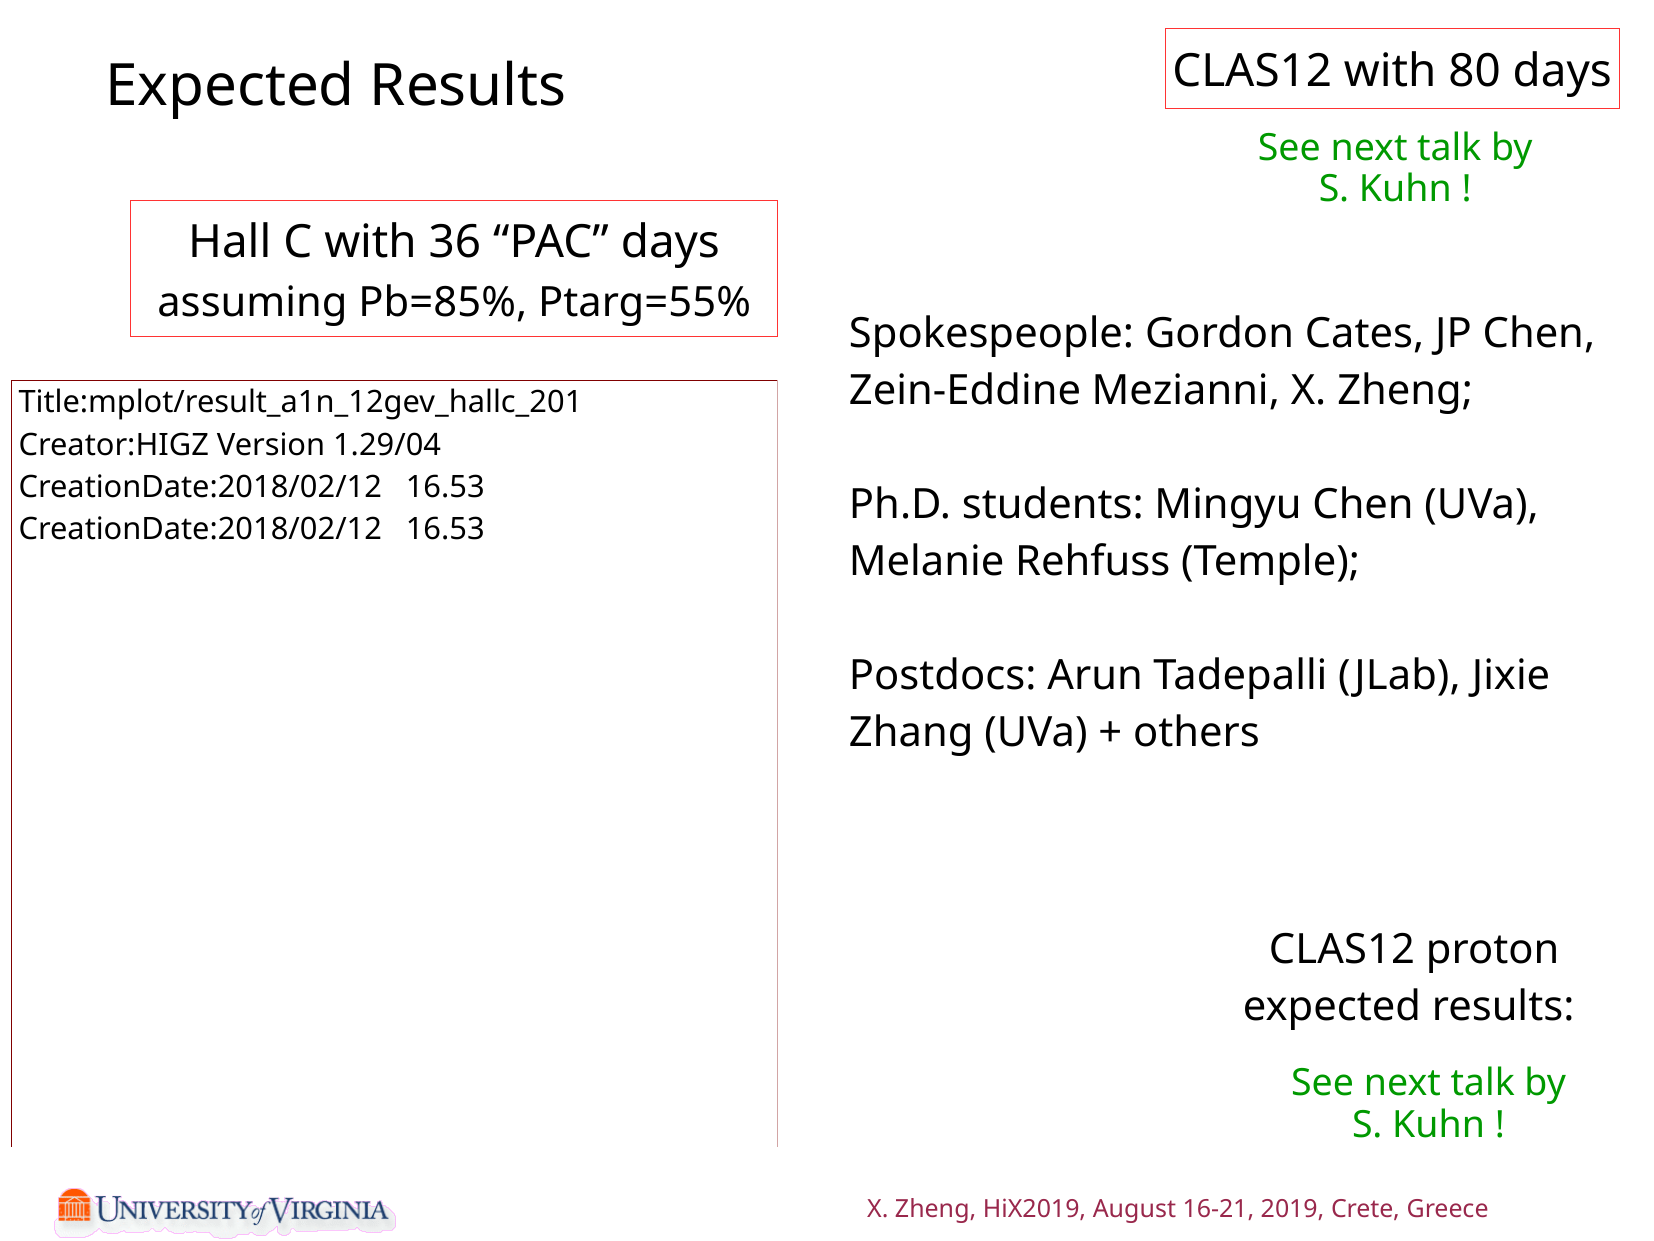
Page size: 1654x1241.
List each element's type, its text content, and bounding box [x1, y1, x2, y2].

title Spokespeople: Gordon Cates, JP Chen, Zein-Eddine Mezianni, X. Zheng; Ph.D. students: Mingyu Chen (UVa), Melanie Rehfuss (Temple); Postdocs: Arun Tadepalli (JLab), Jixie Zhang (UVa) + others [848, 268, 1598, 851]
picture [8, 378, 778, 1147]
picture [35, 1171, 409, 1241]
title Hall C with 36 “PAC” days assuming Pb=85%, Ptarg=55% [130, 200, 778, 337]
title Expected Results [74, 29, 598, 138]
text_box See next talk by S. Kuhn ! [1257, 126, 1533, 211]
text_box See next talk by S. Kuhn ! [1291, 1062, 1567, 1147]
title CLAS12 with 80 days [1165, 28, 1620, 109]
title CLAS12 proton expected results: [1211, 912, 1618, 1040]
